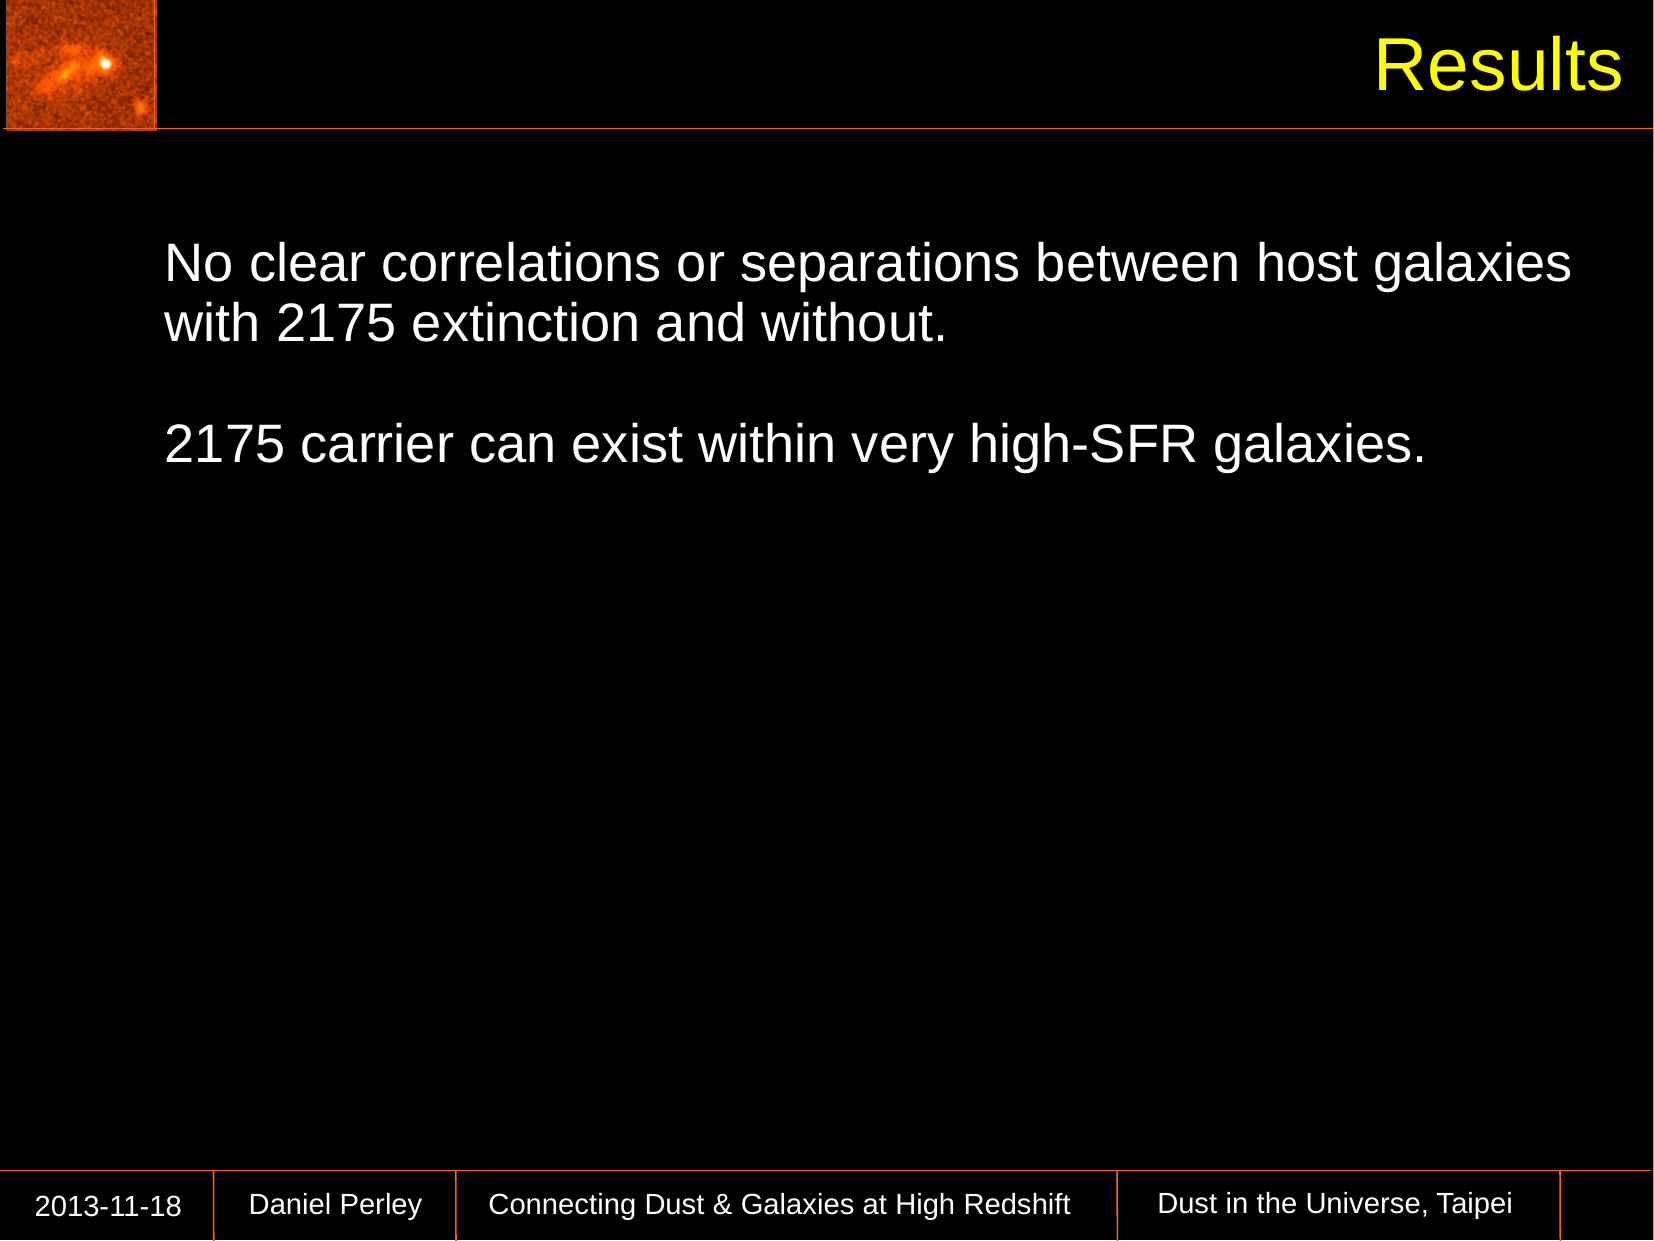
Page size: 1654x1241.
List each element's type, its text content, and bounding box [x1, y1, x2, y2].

picture [7, 0, 154, 128]
title Results [187, 21, 1624, 108]
text_box No clear correlations or separations between host galaxies with 2175 extinction and without. 2175 carrier can exist within very high-SFR galaxies. [150, 225, 1613, 543]
